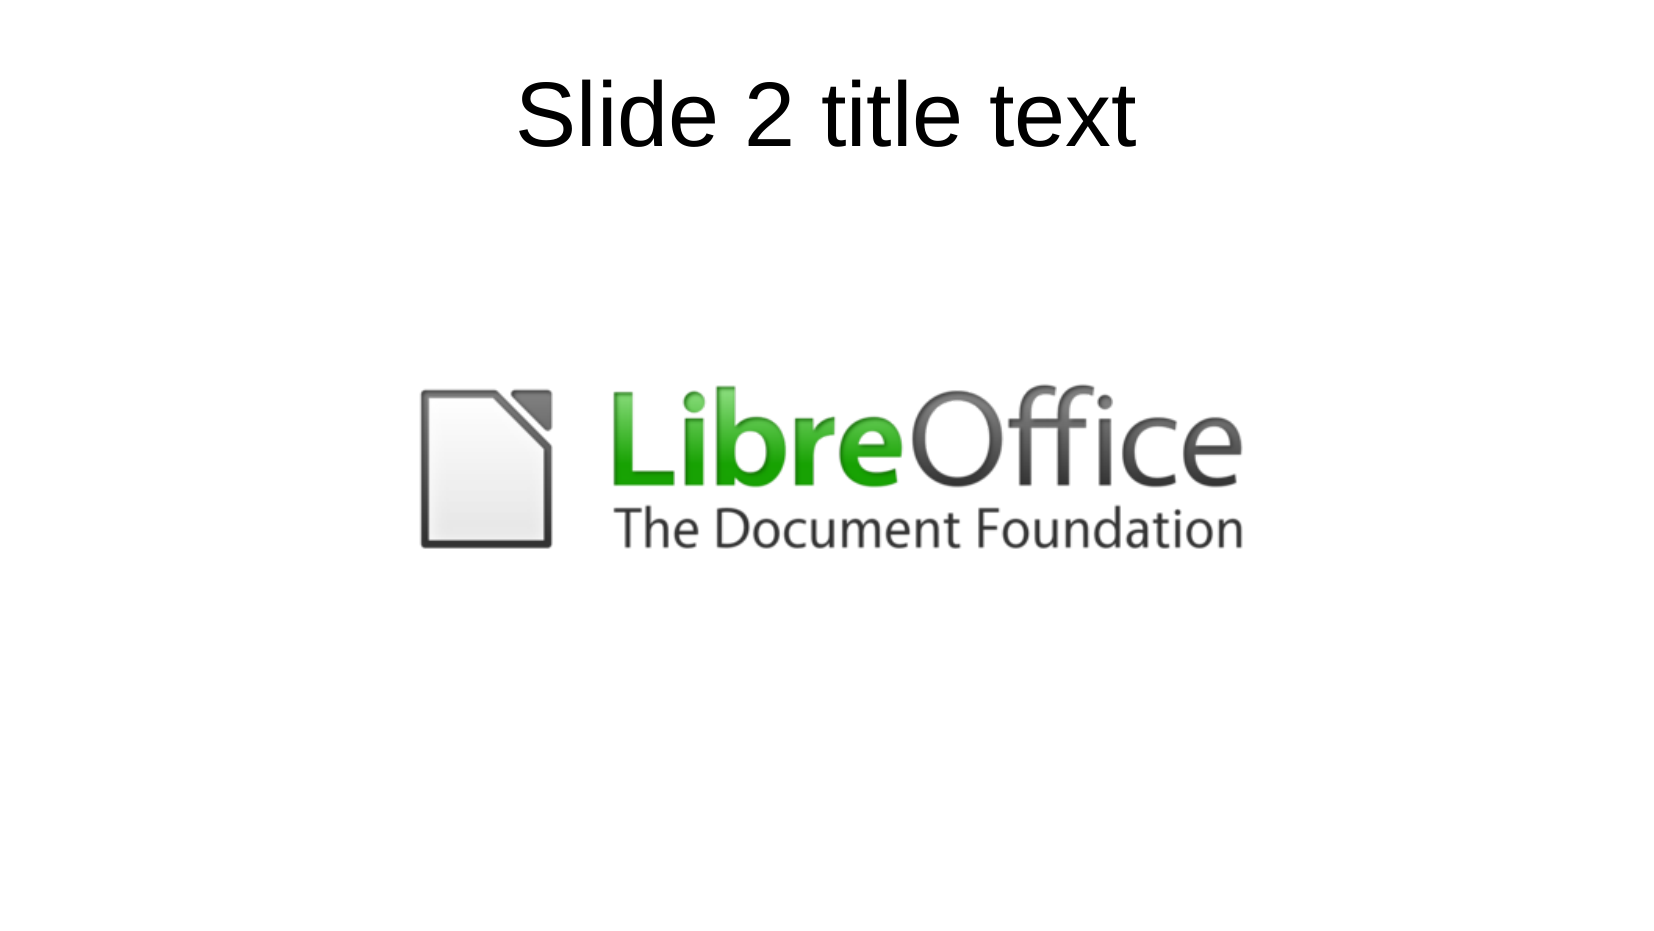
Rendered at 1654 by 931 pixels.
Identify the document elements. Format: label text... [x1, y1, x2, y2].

title Slide 2 title text [82, 37, 1571, 193]
picture [406, 375, 1257, 563]
